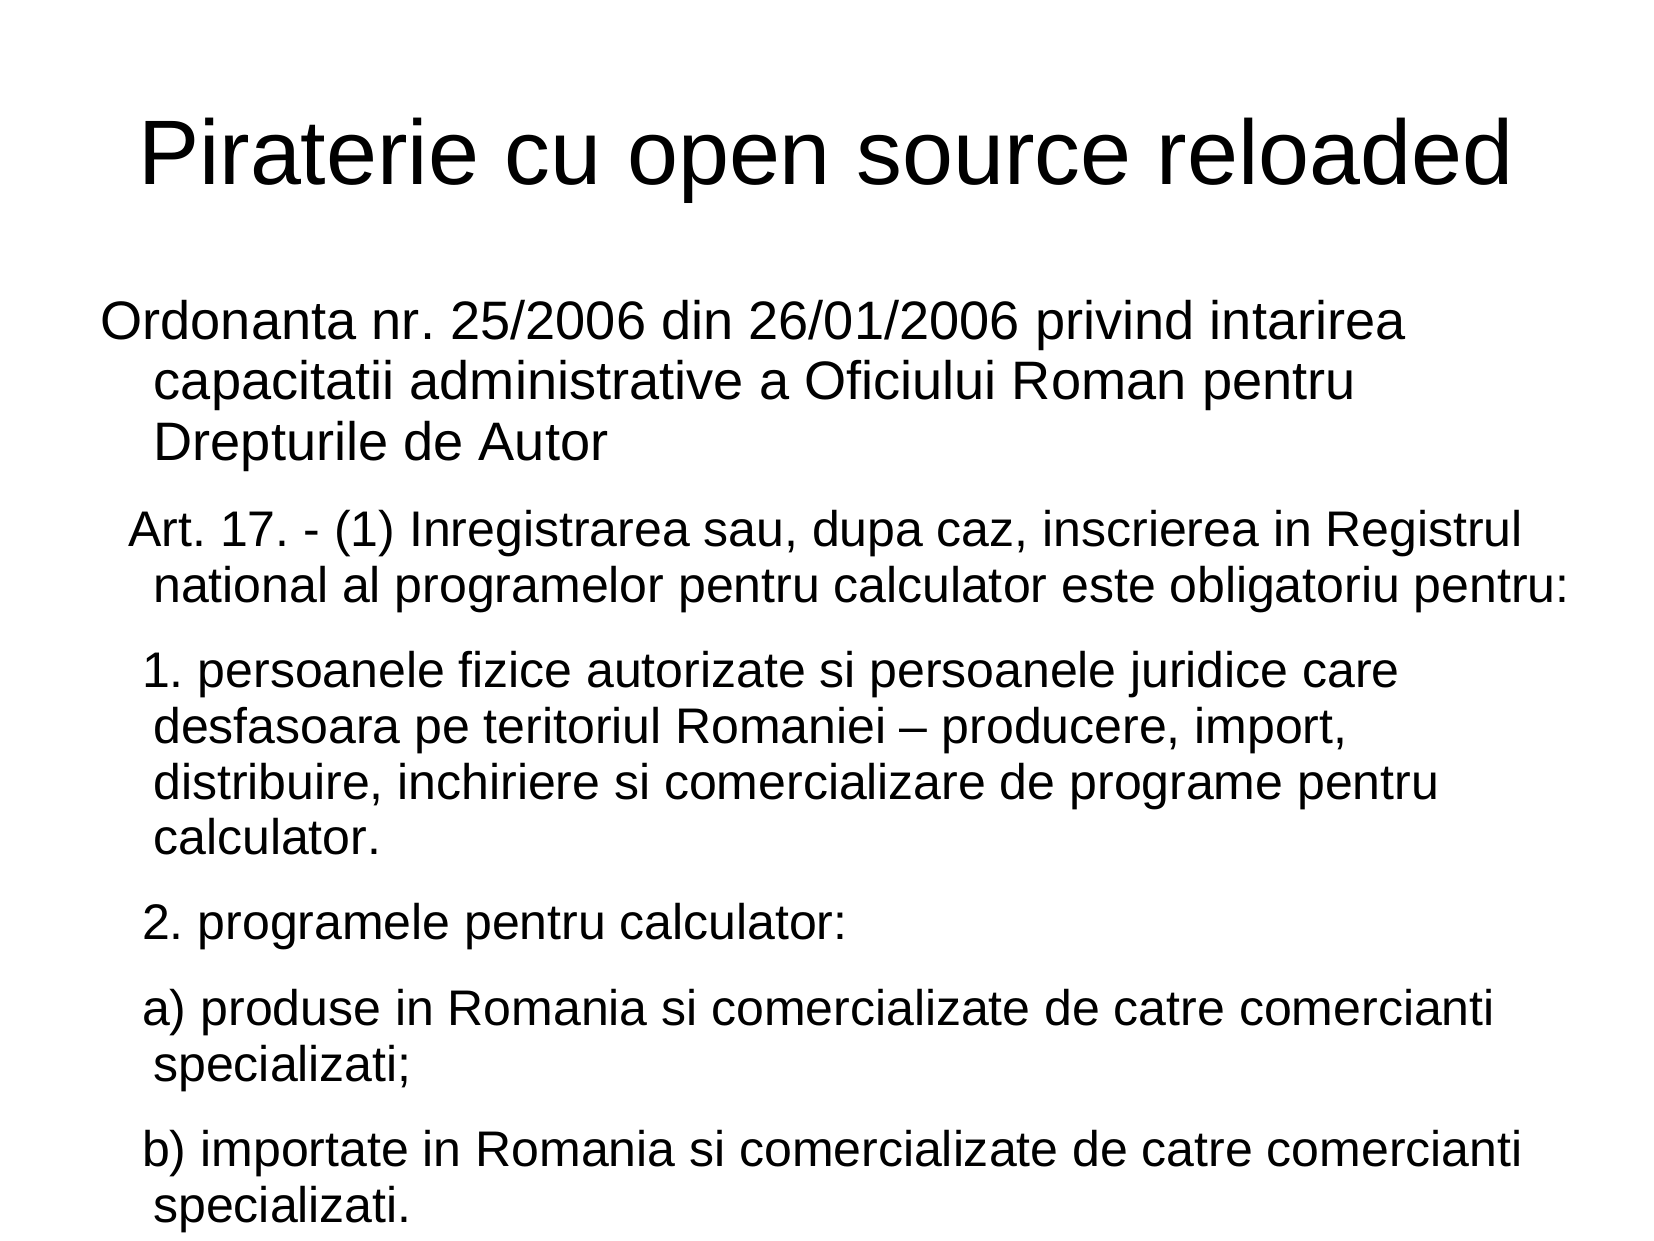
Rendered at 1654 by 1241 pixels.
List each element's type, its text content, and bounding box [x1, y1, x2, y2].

list Ordonanta nr. 25/2006 din 26/01/2006 privind intarirea capacitatii administrative a Oficiului Roman pentru Drepturile de Autor Art. 17. - (1) Inregistrarea sau, dupa caz, inscrierea in Registrul national al programelor pentru calculator este obligatoriu pentru: 1. persoanele fizice autorizate si persoanele juridice care desfasoara pe teritoriul Romaniei – producere, import, distribuire, inchiriere si comercializare de programe pentru calculator. 2. programele pentru calculator: a) produse in Romania si comercializate de catre comercianti specializati; b) importate in Romania si comercializate de catre comercianti specializati. [82, 290, 1571, 1233]
title Piraterie cu open source reloaded [82, 49, 1571, 257]
